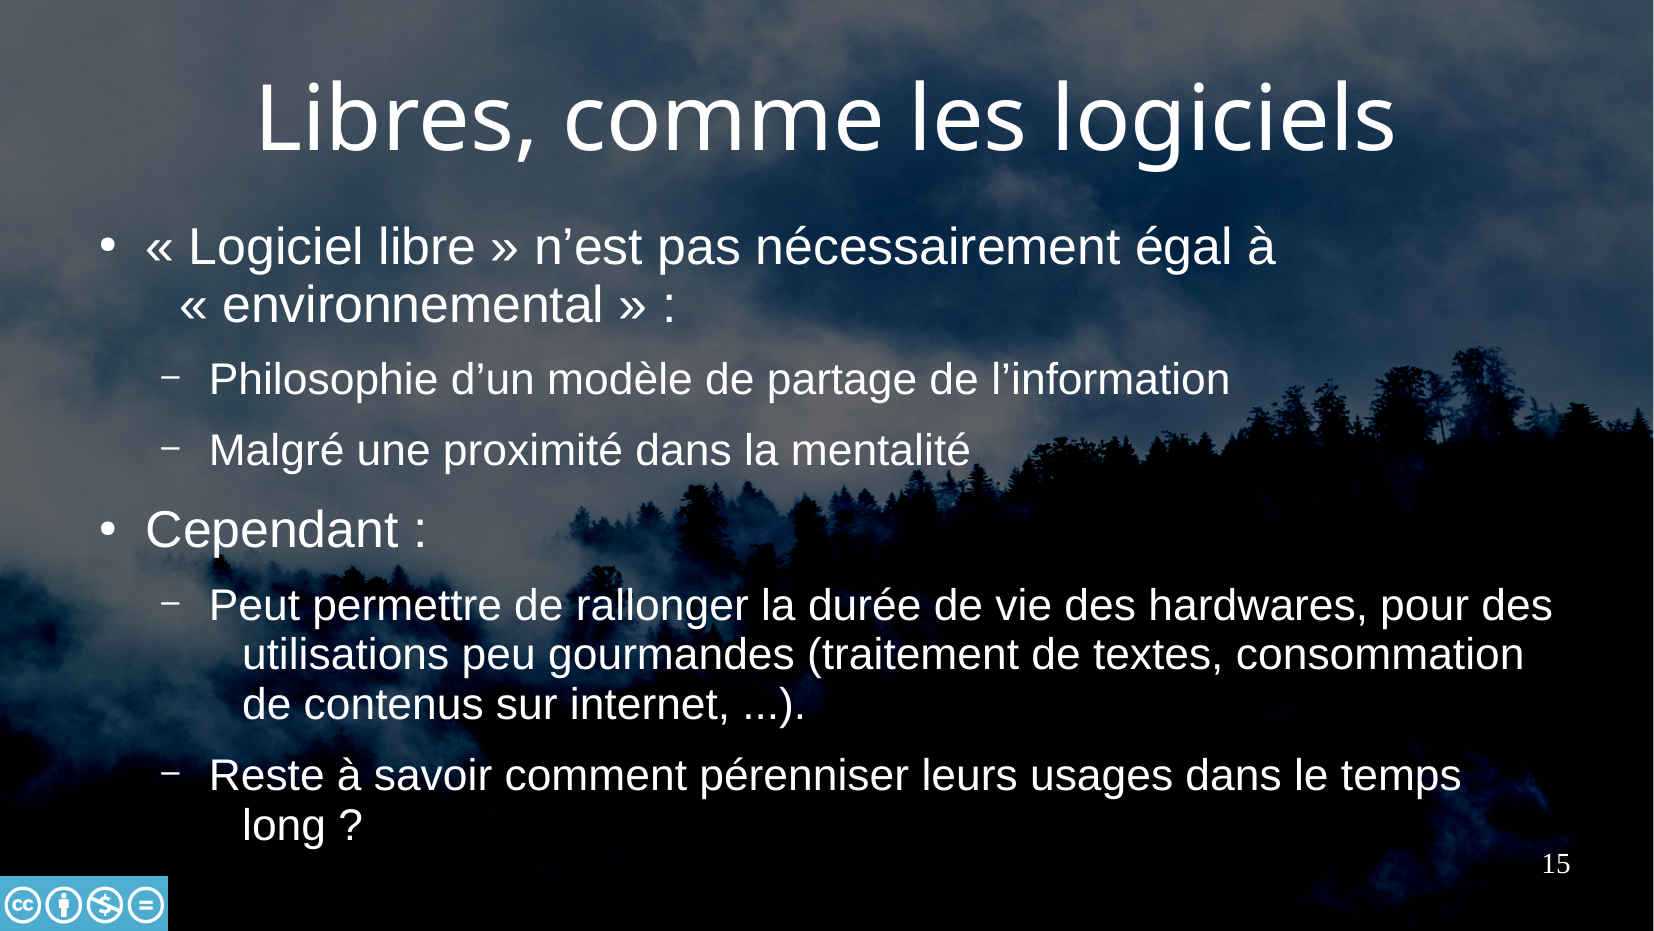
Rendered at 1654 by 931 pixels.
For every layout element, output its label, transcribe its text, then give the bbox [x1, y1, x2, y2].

list « Logiciel libre » n’est pas nécessairement égal à « environnemental » : Philosophie d’un modèle de partage de l’information Malgré une proximité dans la mentalité Cependant : Peut permettre de rallonger la durée de vie des hardwares, pour des utilisations peu gourmandes (traitement de textes, consommation de contenus sur internet, ...). Reste à savoir comment pérenniser leurs usages dans le temps long ? [82, 217, 1571, 857]
title Libres, comme les logiciels [82, 37, 1571, 193]
picture [0, 876, 168, 931]
